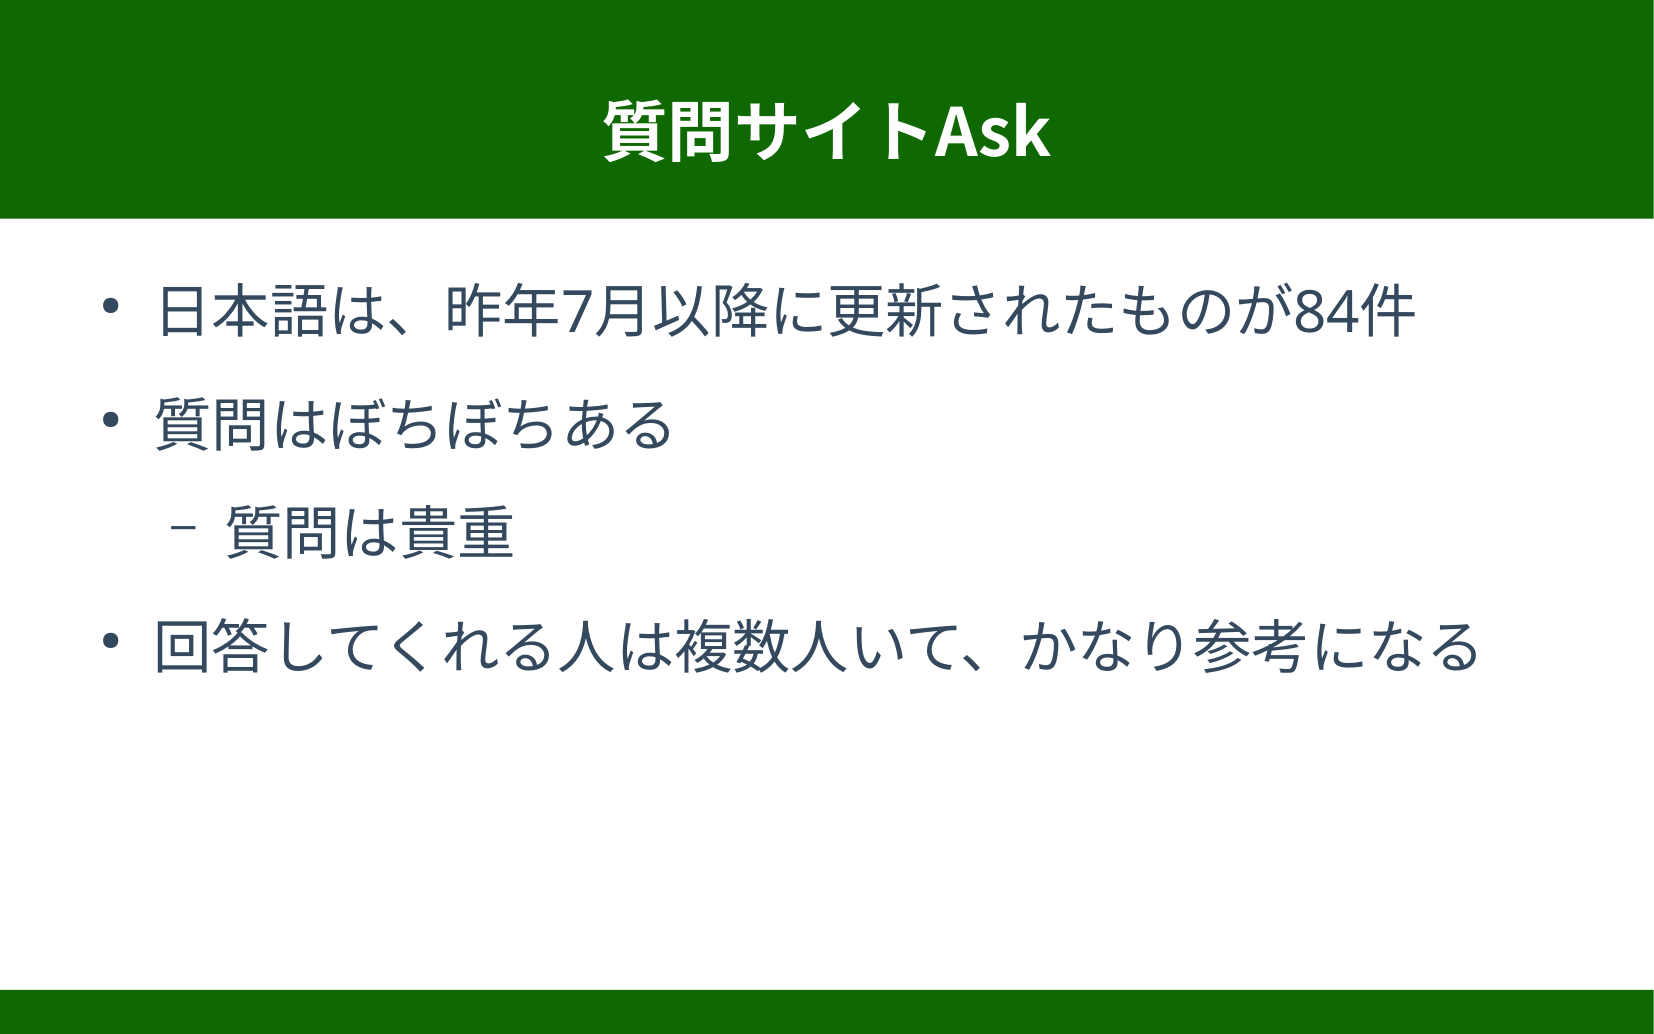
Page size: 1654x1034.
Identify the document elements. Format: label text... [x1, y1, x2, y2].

title 質問サイトAsk [82, 41, 1571, 214]
list 日本語は、昨年7月以降に更新されたものが84件 質問はぼちぼちある 質問は貴重 回答してくれる人は複数人いて、かなり参考になる [82, 265, 1571, 957]
